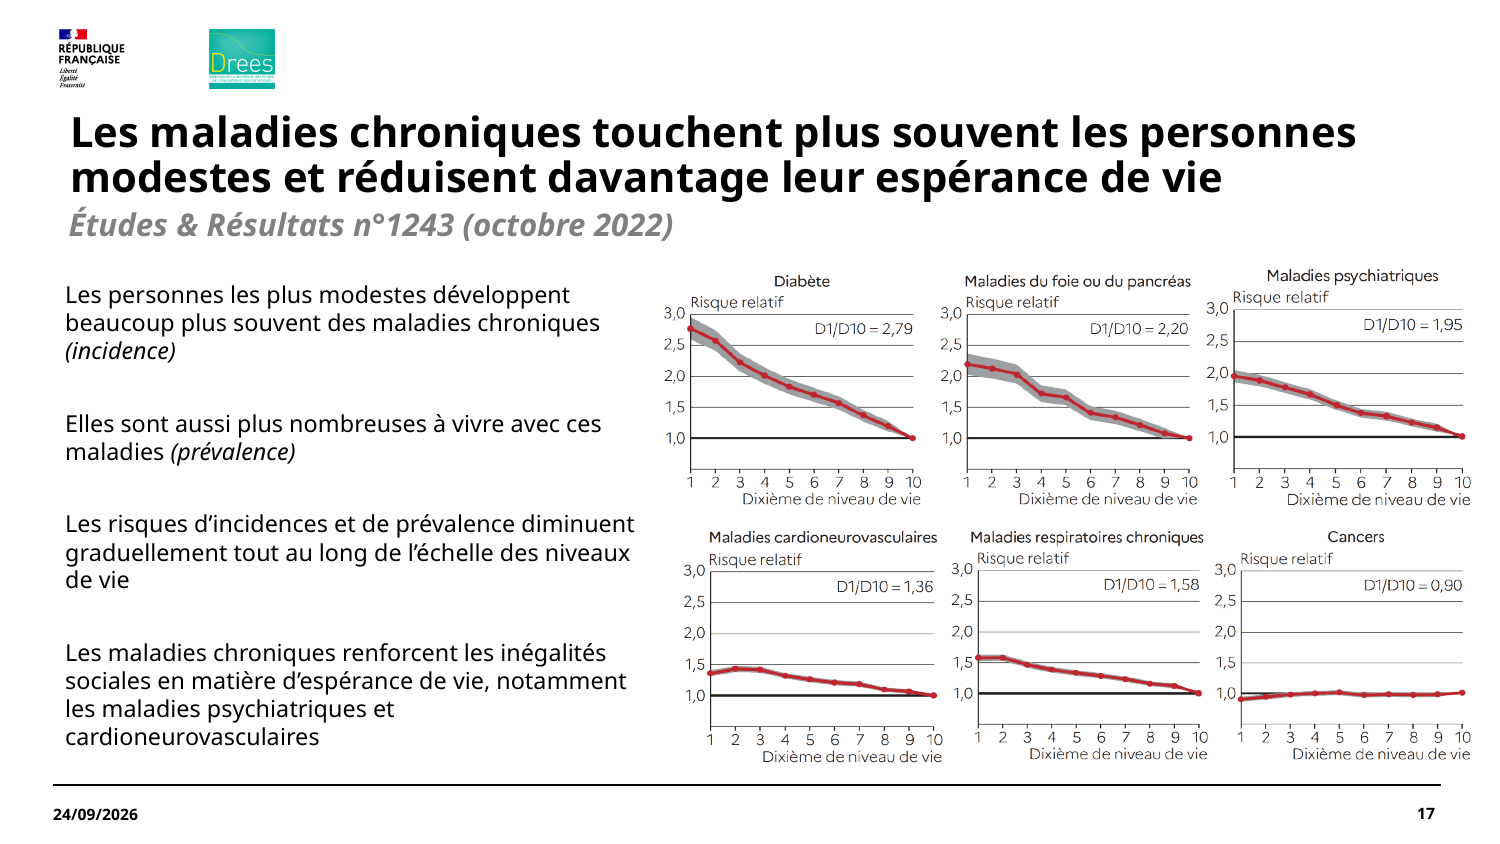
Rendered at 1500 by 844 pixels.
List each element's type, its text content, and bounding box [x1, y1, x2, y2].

picture [655, 265, 1477, 511]
text_box [655, 516, 946, 762]
picture [209, 29, 275, 89]
list Études & Résultats n°1243 (octobre 2022) [53, 204, 1436, 245]
list Les personnes les plus modestes développent beaucoup plus souvent des maladies chroniques (incidence) Elles sont aussi plus nombreuses à vivre avec ces maladies (prévalence) Les risques d’incidences et de prévalence diminuent graduellement tout au long de l’échelle des niveaux de vie Les maladies chroniques renforcent les inégalités sociales en matière d’espérance de vie, notamment les maladies psychiatriques et cardioneurovasculaires [53, 280, 656, 753]
picture [47, 17, 136, 107]
picture [655, 527, 1483, 769]
title Les maladies chroniques touchent plus souvent les personnes modestes et réduisent davantage leur espérance de vie [53, 112, 1436, 201]
slide_number 25/11/2024 [53, 787, 246, 844]
